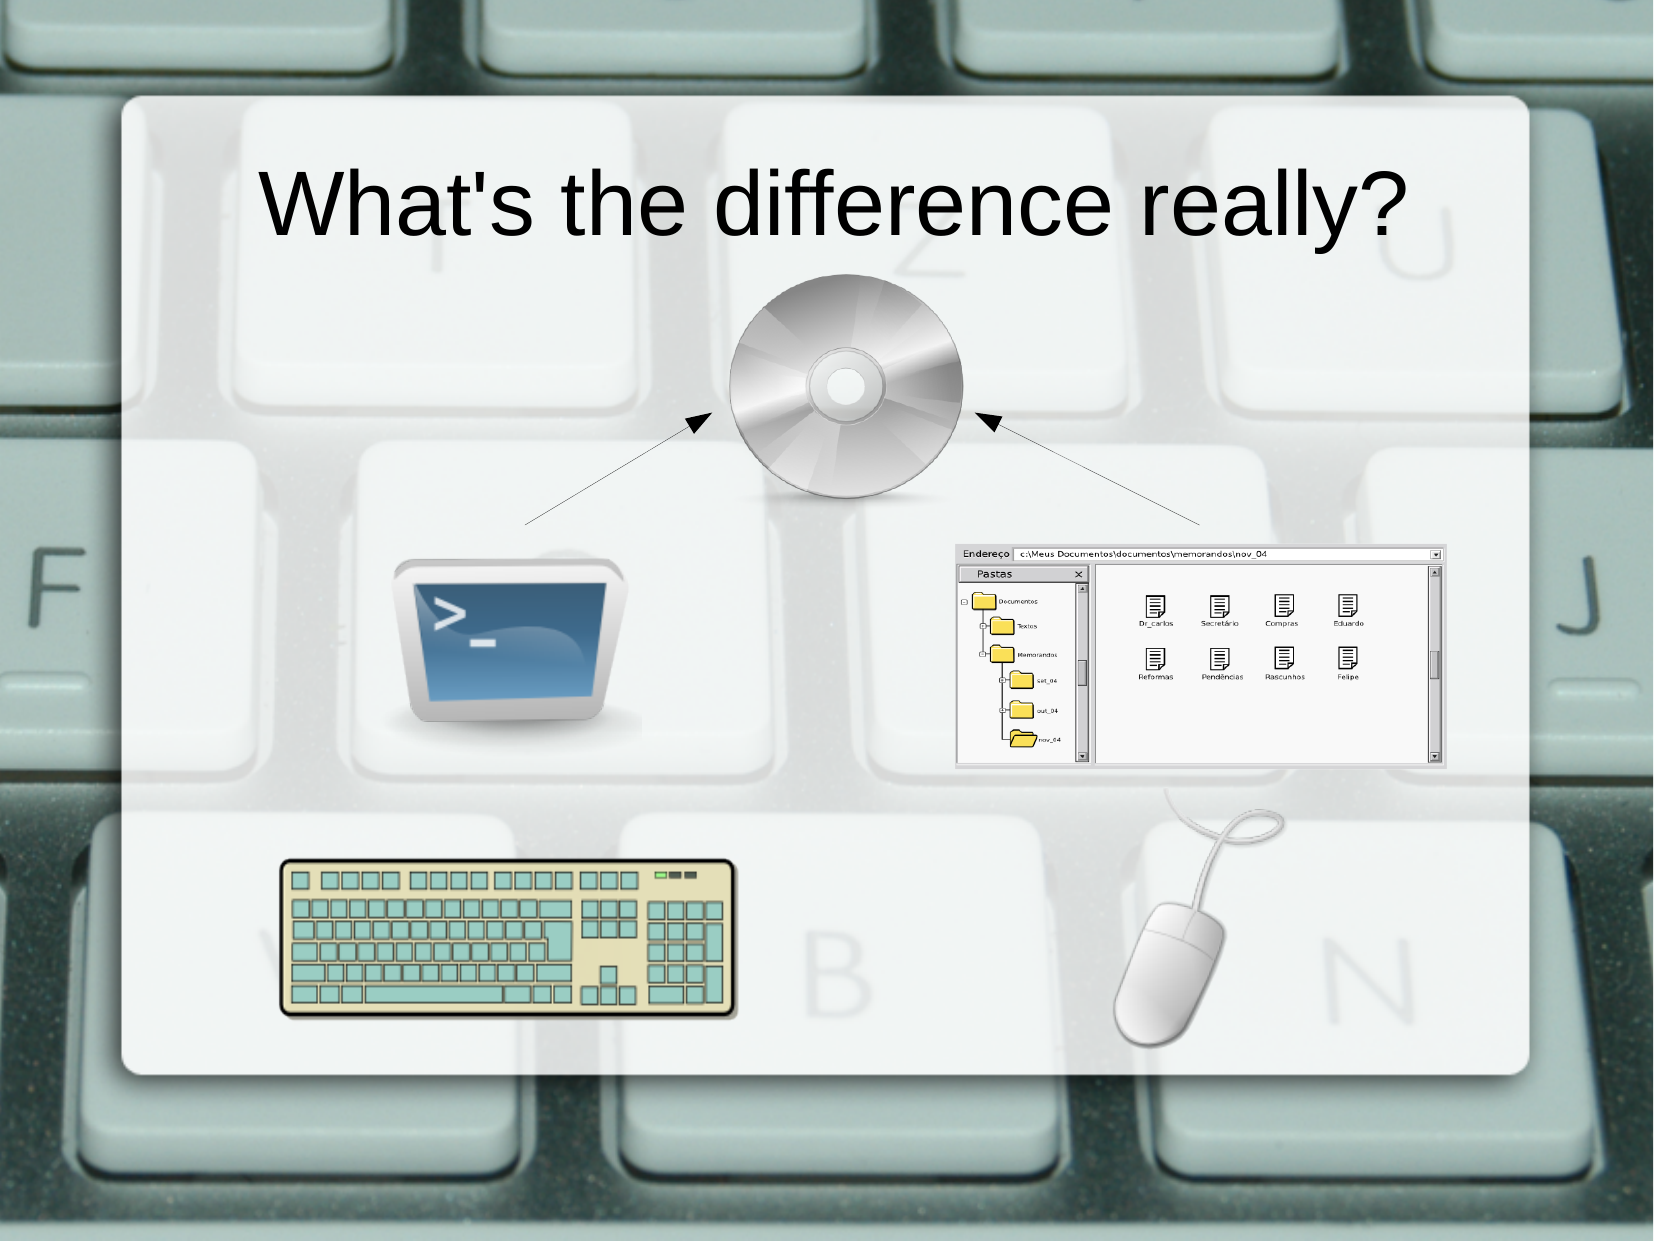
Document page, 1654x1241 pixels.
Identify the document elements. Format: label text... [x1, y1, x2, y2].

title What's the difference really? [149, 107, 1520, 301]
picture [0, 0, 1654, 1241]
